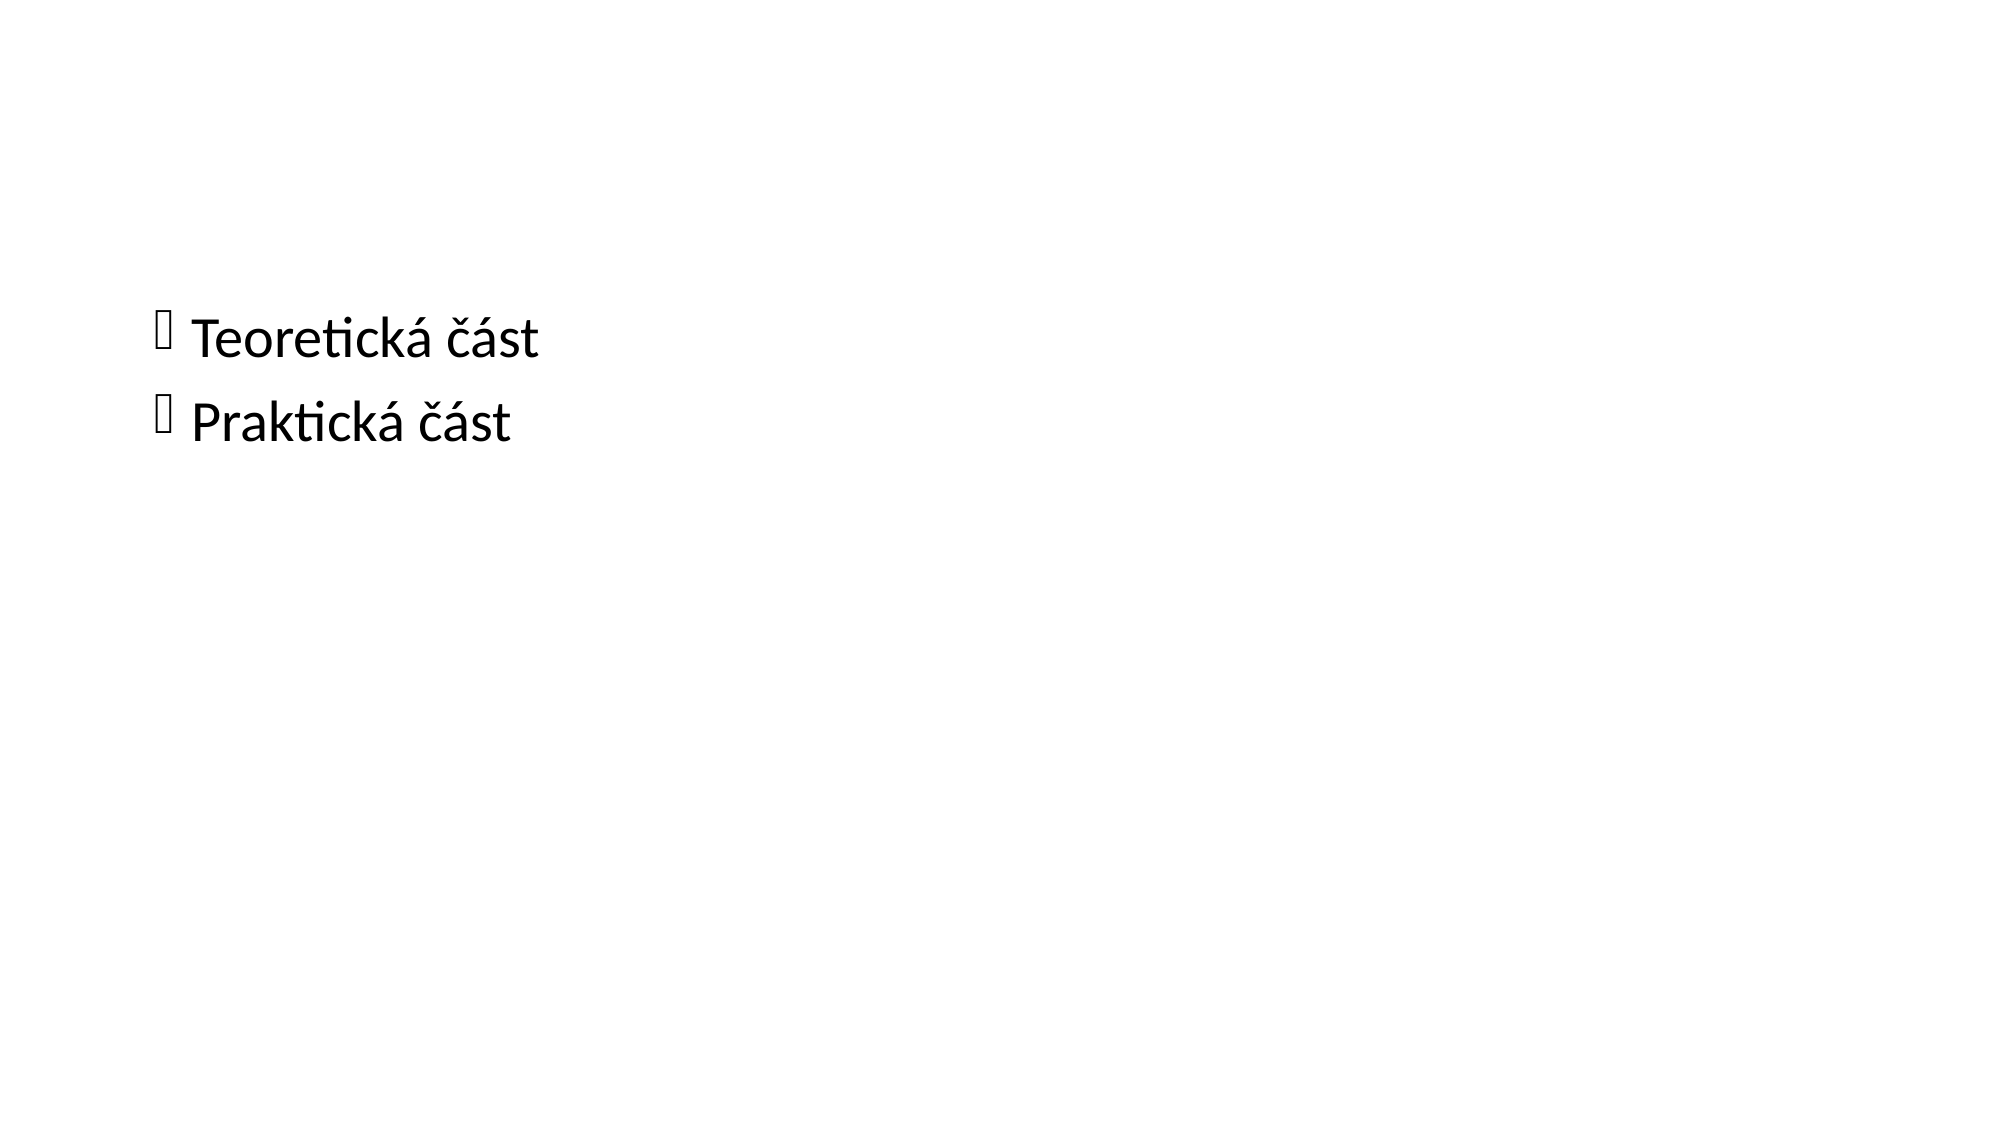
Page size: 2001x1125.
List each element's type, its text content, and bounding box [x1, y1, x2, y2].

list Teoretická část Praktická část [138, 299, 1864, 1014]
